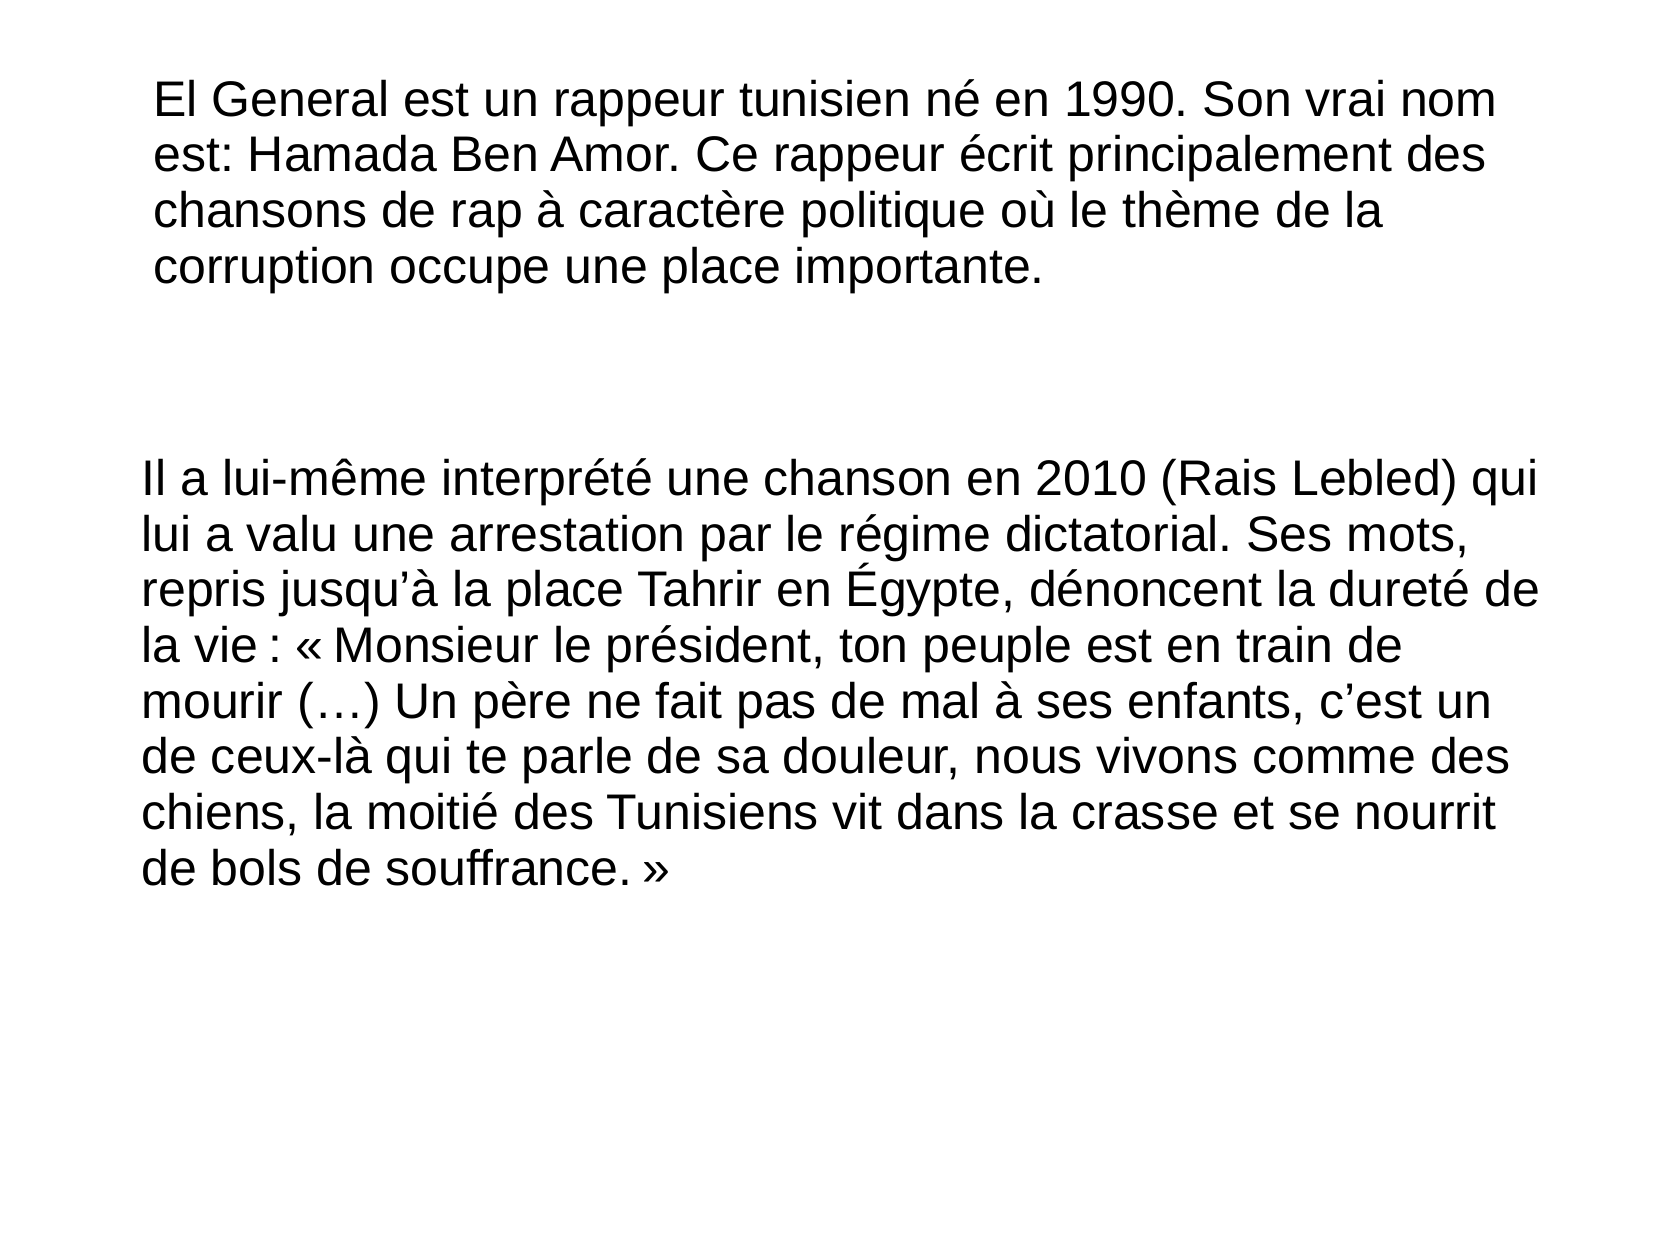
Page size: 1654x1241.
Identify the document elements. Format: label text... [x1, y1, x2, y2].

list Il a lui-même interprété une chanson en 2010 (Rais Lebled) qui lui a valu une arrestation par le régime dictatorial. Ses mots, repris jusqu’à la place Tahrir en Égypte, dénoncent la dureté de la vie : « Monsieur le président, ton peuple est en train de mourir (…) Un père ne fait pas de mal à ses enfants, c’est un de ceux-là qui te parle de sa douleur, nous vivons comme des chiens, la moitié des Tunisiens vit dans la crasse et se nourrit de bols de souffrance. » [70, 450, 1559, 1170]
list El General est un rappeur tunisien né en 1990. Son vrai nom est: Hamada Ben Amor. Ce rappeur écrit principalement des chansons de rap à caractère politique où le thème de la corruption occupe une place importante. [82, 70, 1571, 319]
